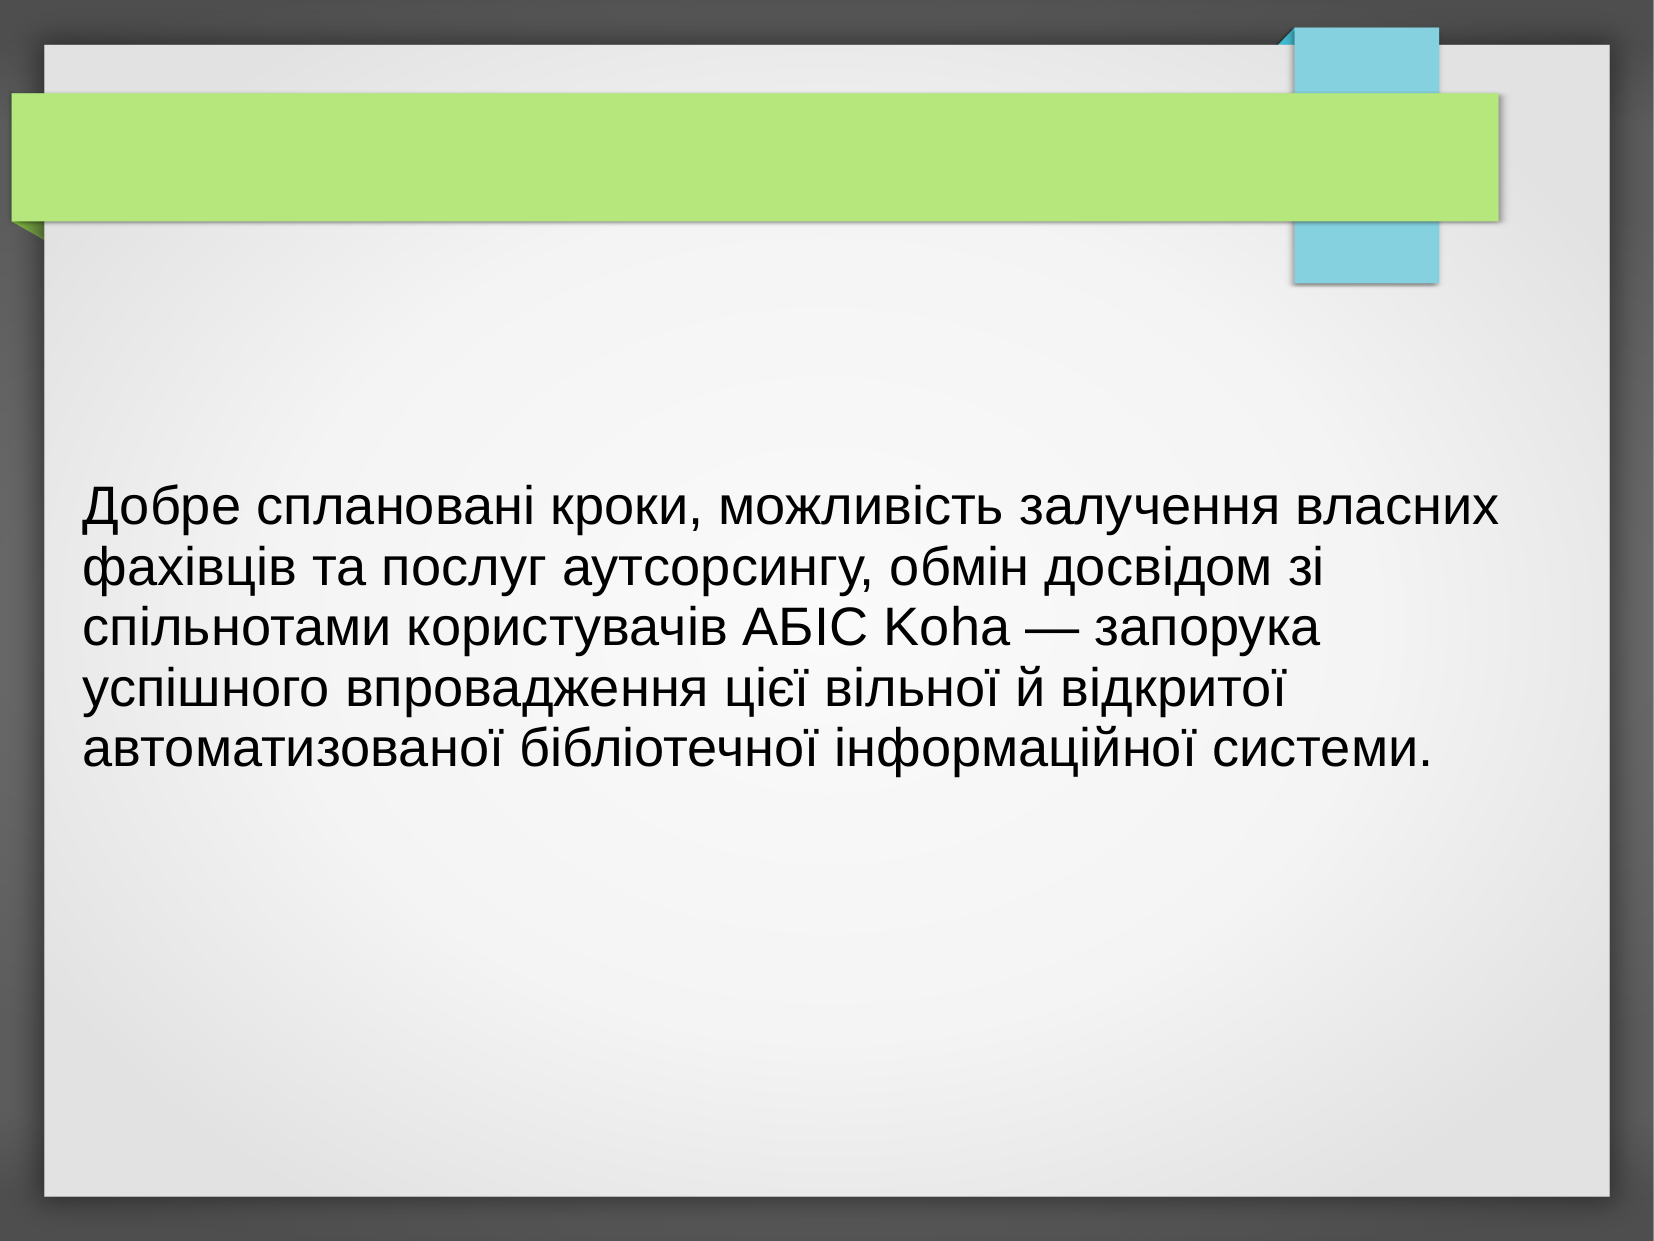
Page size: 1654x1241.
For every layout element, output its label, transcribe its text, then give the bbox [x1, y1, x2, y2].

picture [0, 0, 1654, 1241]
list Добре сплановані кроки, можливість залучення власних фахівців та послуг аутсорсингу, обмін досвідом зі спільнотами користувачів АБІС Koha — запорука успішного впровадження цієї вільної й відкритої автоматизованої бібліотечної інформаційної системи. [82, 295, 1571, 1015]
